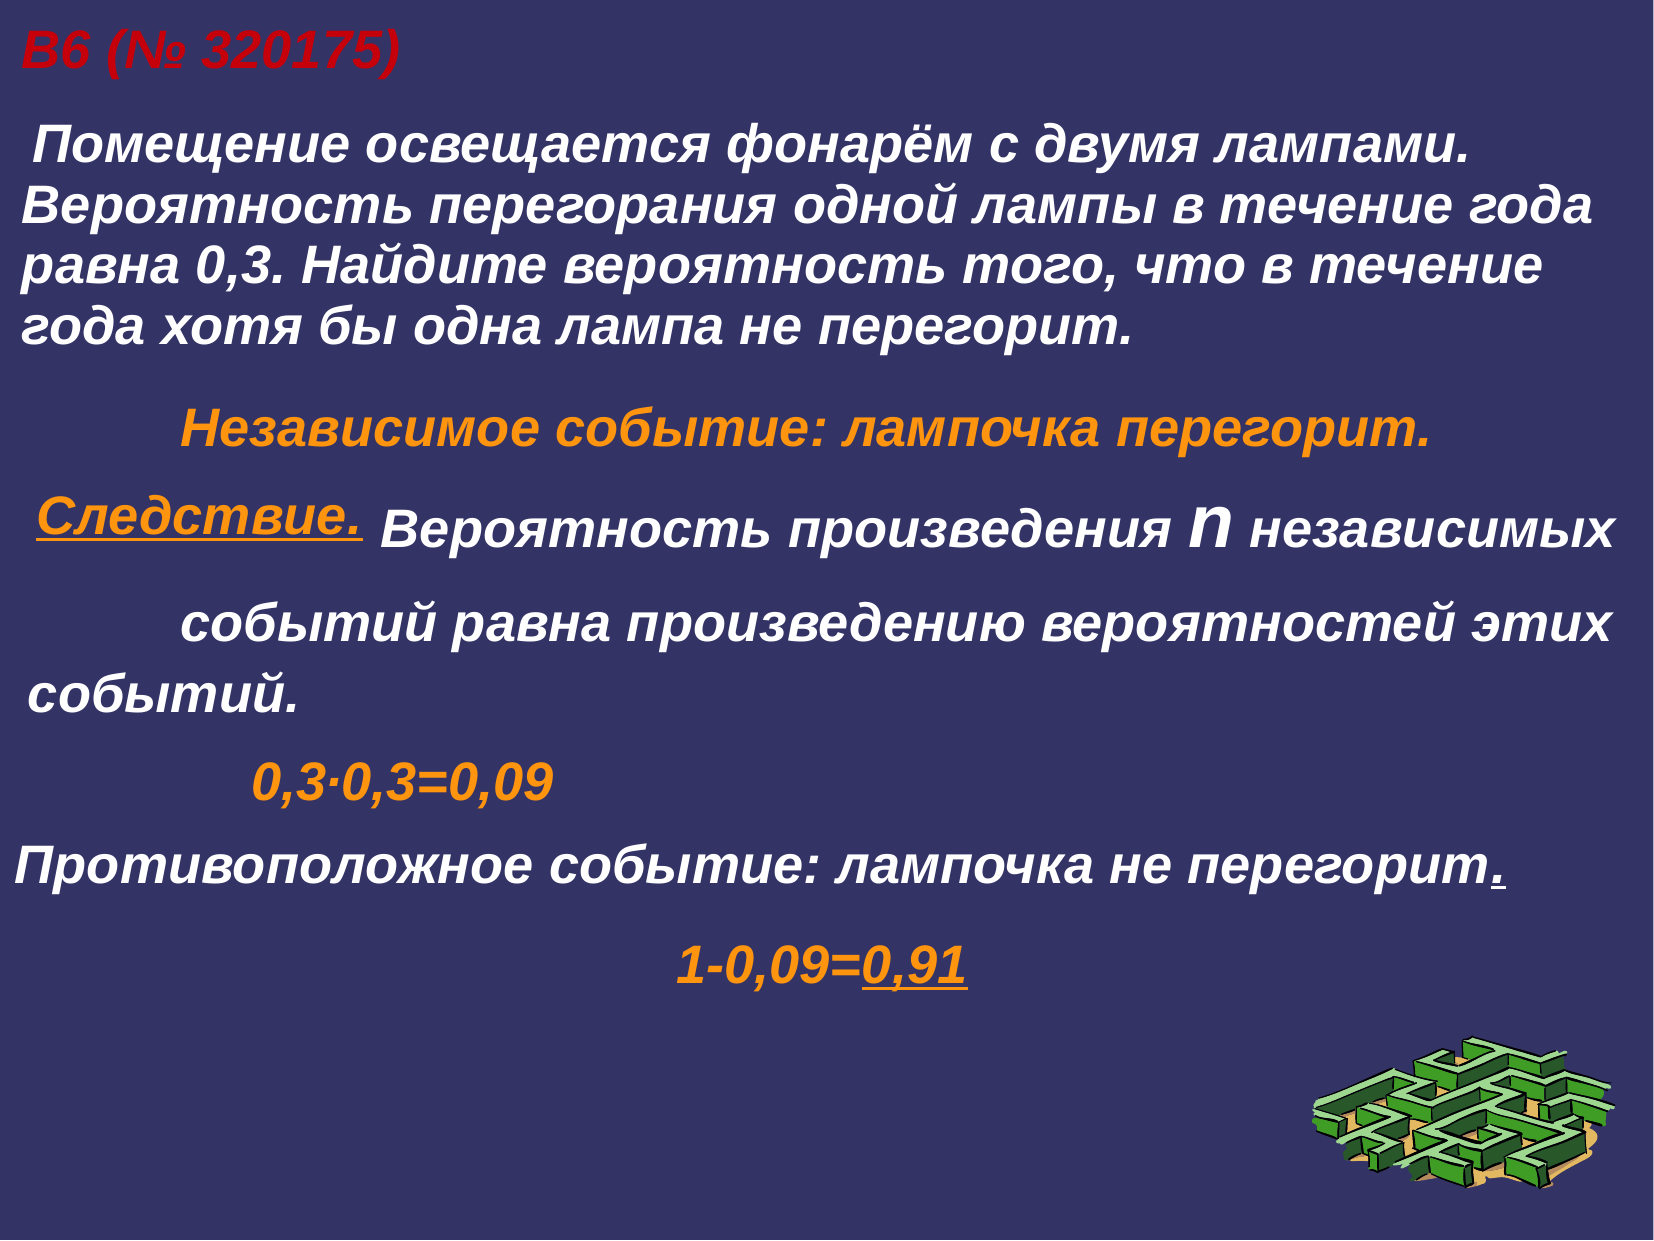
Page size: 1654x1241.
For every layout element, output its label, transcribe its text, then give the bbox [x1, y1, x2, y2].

text_box Противоположное событие: лампочка не перегорит. [0, 826, 1654, 904]
text_box Следствие. [21, 478, 366, 556]
text_box B6 (№ 320175) [7, 11, 511, 89]
text_box событий. [13, 655, 331, 733]
text_box Независимое событие: лампочка перегорит. [165, 389, 1477, 467]
text_box 1-0,09=0,91 [661, 927, 1004, 1004]
text_box 0,3∙0,3=0,09 [236, 744, 863, 821]
text_box Помещение освещается фонарём с двумя лампами. Вероятность перегорания одной лампы в течение года равна 0,3. Найдите вероятность того, что в течение года хотя бы одна лампа не перегорит. [7, 106, 1654, 368]
text_box событий равна произведению вероятностей этих [165, 585, 1630, 662]
text_box Вероятность произведения n независимых [366, 472, 1632, 572]
